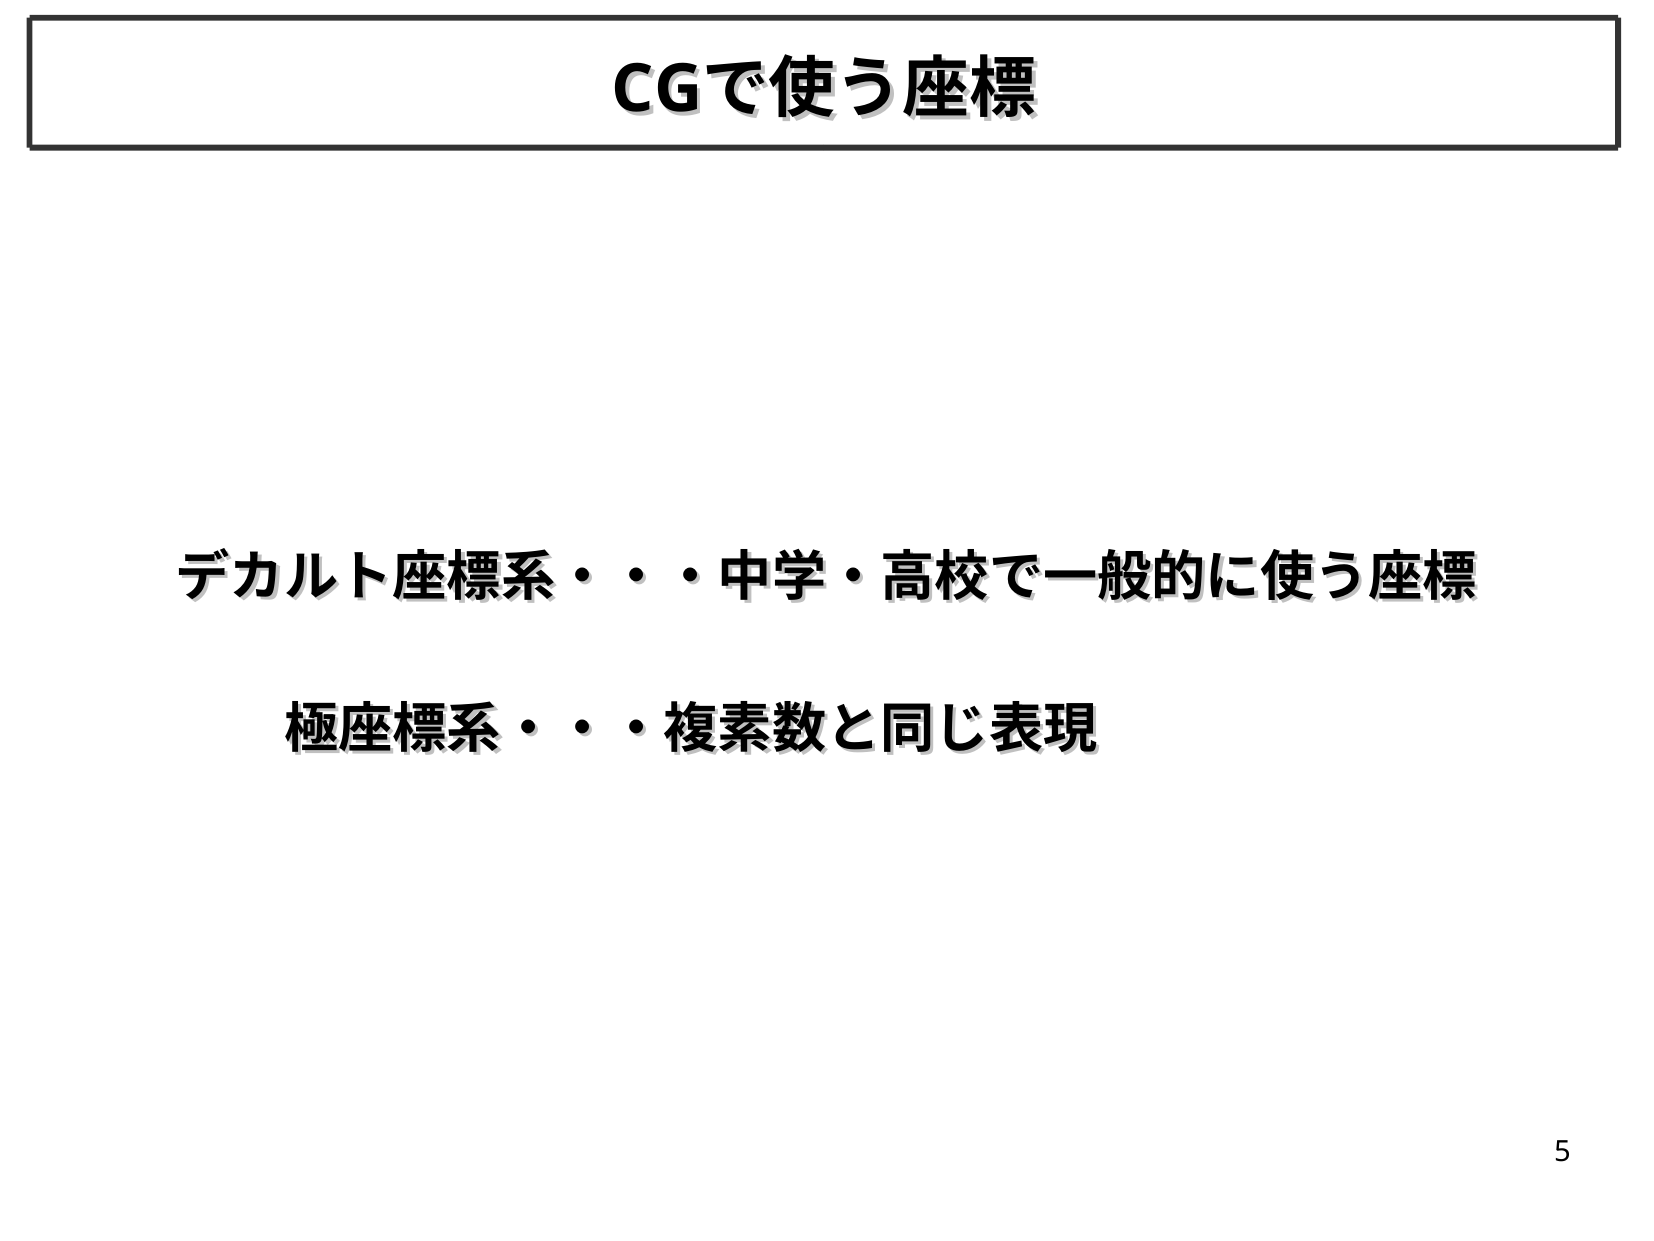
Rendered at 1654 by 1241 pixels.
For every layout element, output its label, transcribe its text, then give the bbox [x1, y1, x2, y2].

text_box デカルト座標系・・・中学・高校で一般的に使う座標 極座標系・・・複素数と同じ表現 [160, 524, 1493, 703]
text_box CGで使う座標 [29, 17, 1619, 148]
